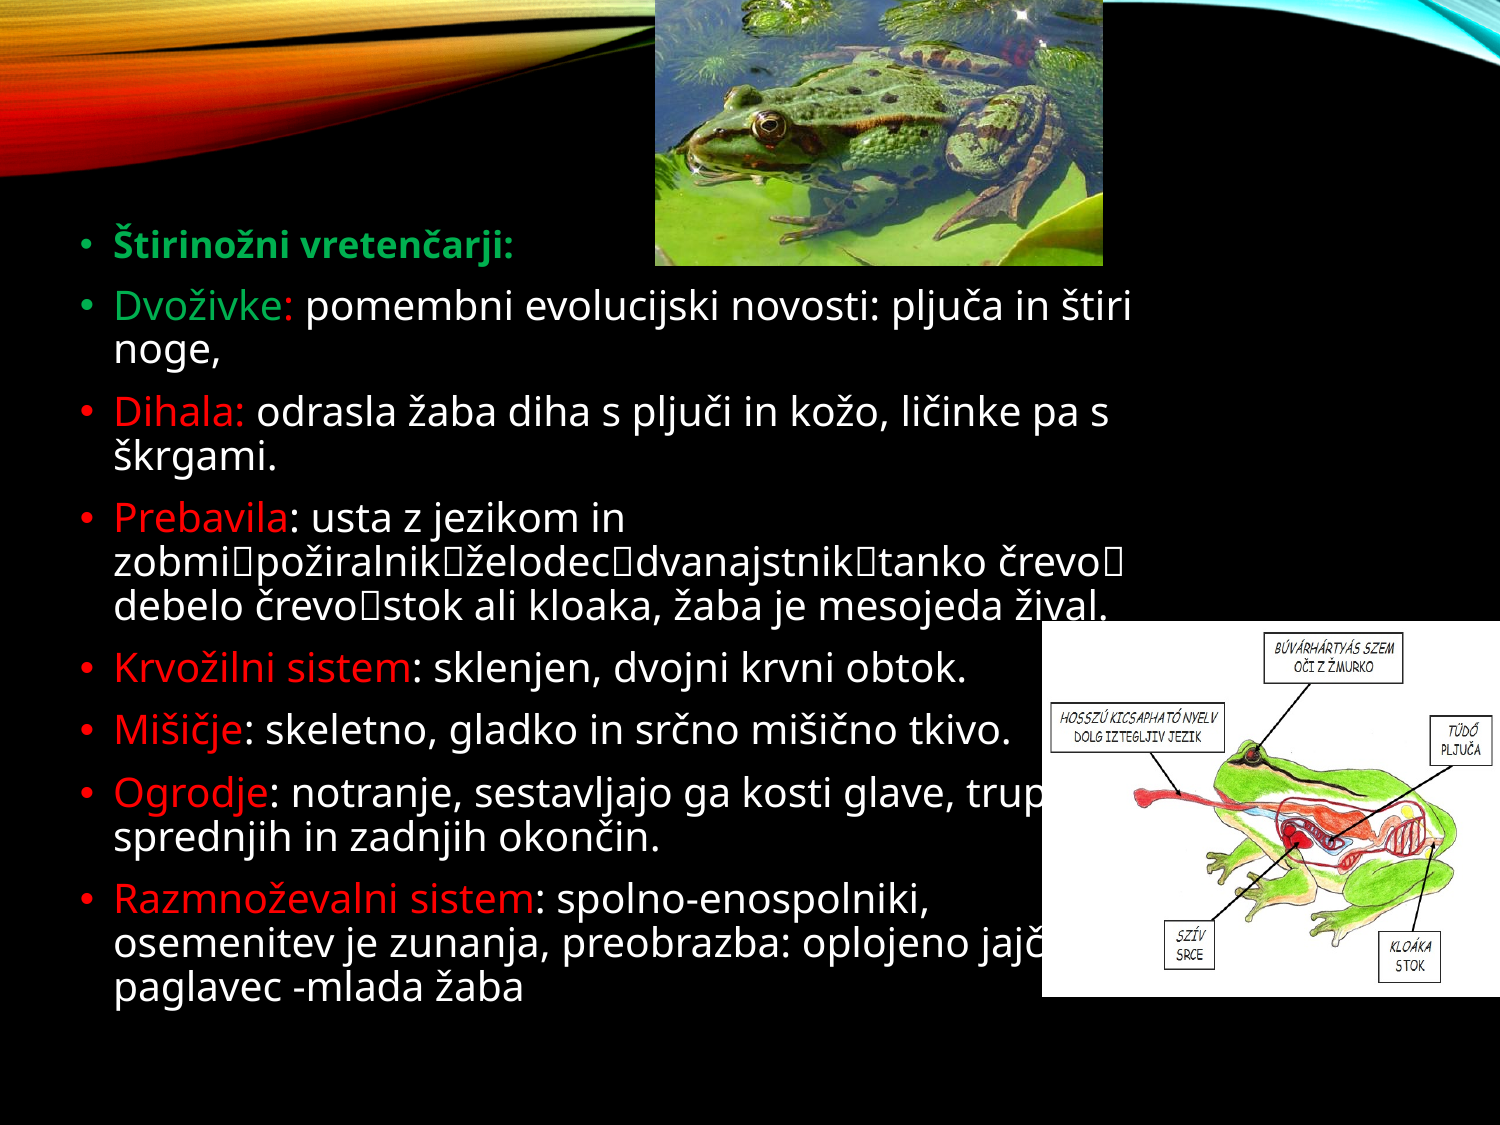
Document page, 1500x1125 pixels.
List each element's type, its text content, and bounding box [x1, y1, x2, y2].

list Štirinožni vretenčarji: Dvoživke: pomembni evolucijski novosti: pljuča in štiri noge, Dihala: odrasla žaba diha s pljuči in kožo, ličinke pa s škrgami. Prebavila: usta z jezikom in zobmipožiralnikželodecdvanajstniktanko črevo debelo črevostok ali kloaka, žaba je mesojeda žival. Krvožilni sistem: sklenjen, dvojni krvni obtok. Mišičje: skeletno, gladko in srčno mišično tkivo. Ogrodje: notranje, sestavljajo ga kosti glave, trupa, sprednjih in zadnjih okončin. Razmnoževalni sistem: spolno-enospolniki, osemenitev je zunanja, preobrazba: oplojeno jajčece -paglavec -mlada žaba [64, 218, 1152, 1058]
picture [0, 0, 1500, 266]
picture [1042, 621, 1500, 997]
